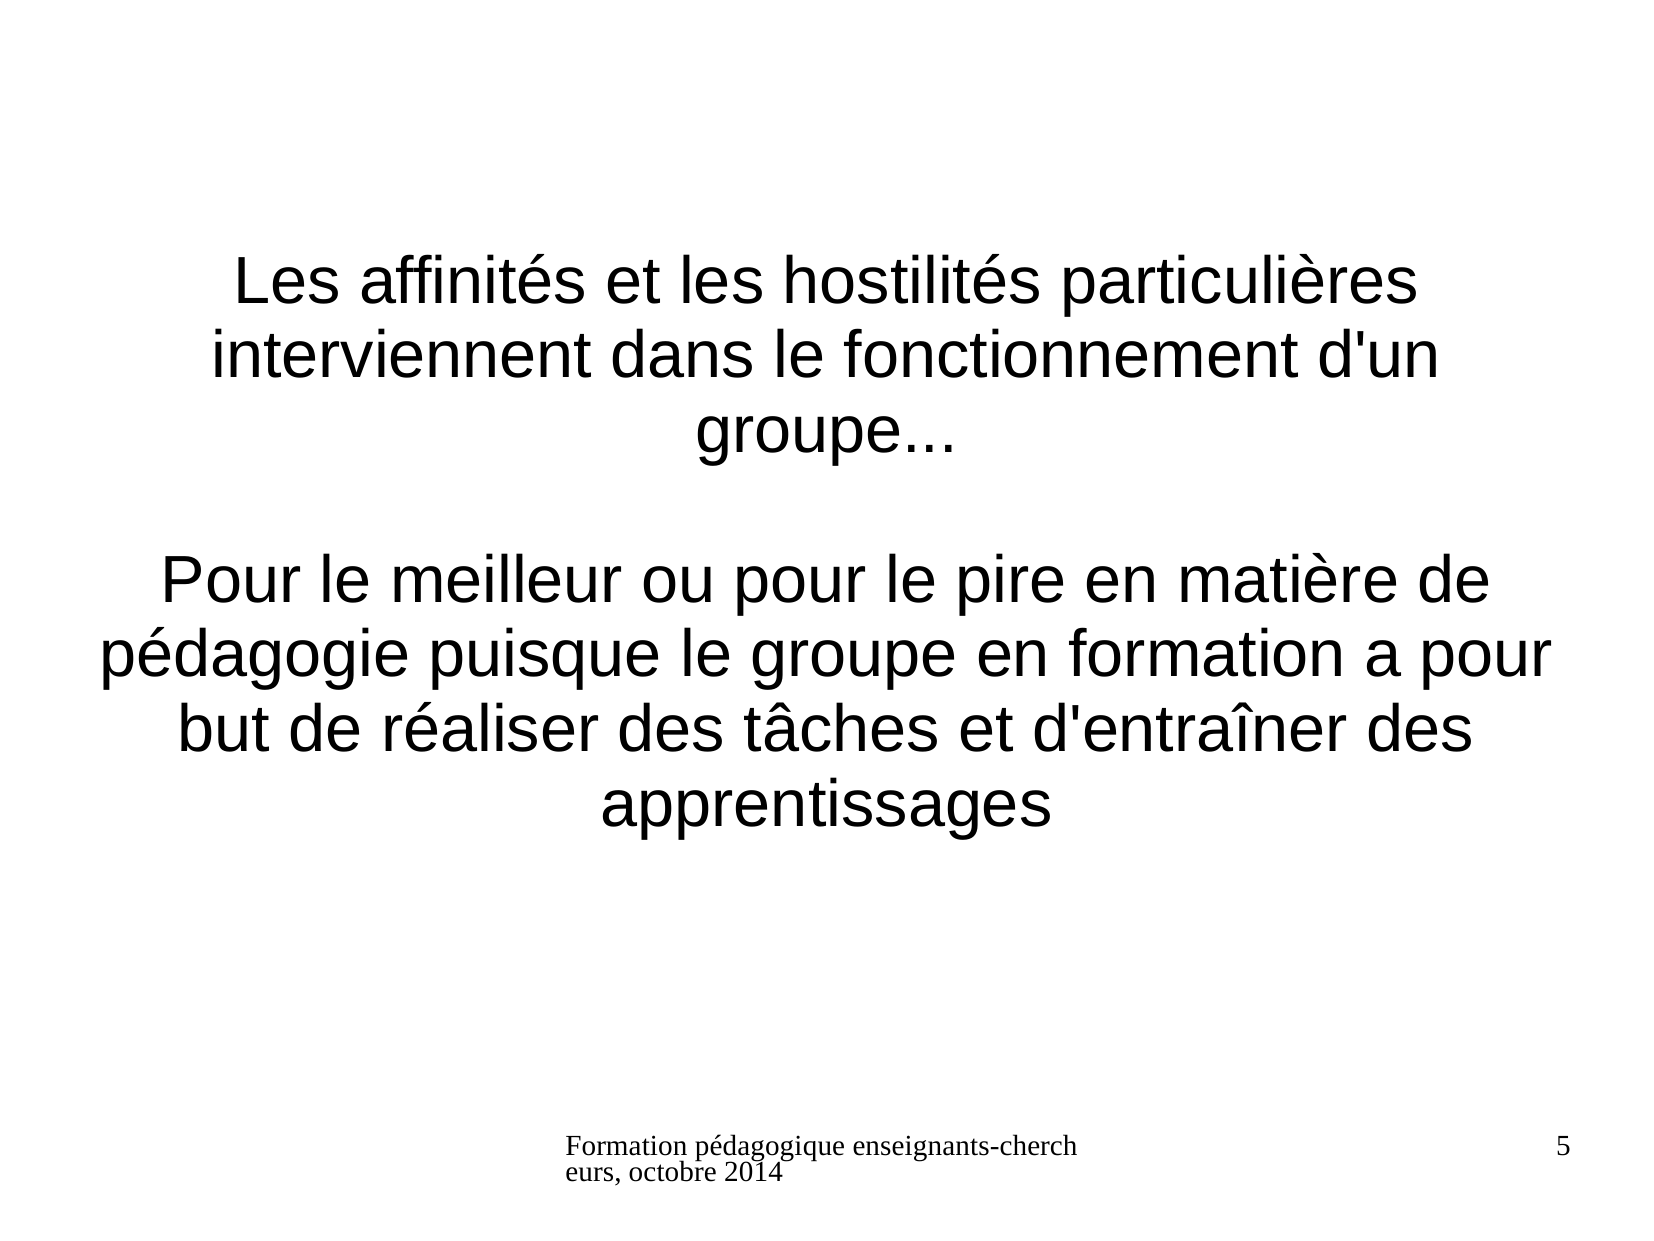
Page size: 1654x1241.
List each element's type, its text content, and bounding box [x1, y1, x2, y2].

subtitle Les affinités et les hostilités particulières interviennent dans le fonctionnement d'un groupe... Pour le meilleur ou pour le pire en matière de pédagogie puisque le groupe en formation a pour but de réaliser des tâches et d'entraîner des apprentissages [82, 49, 1571, 1109]
